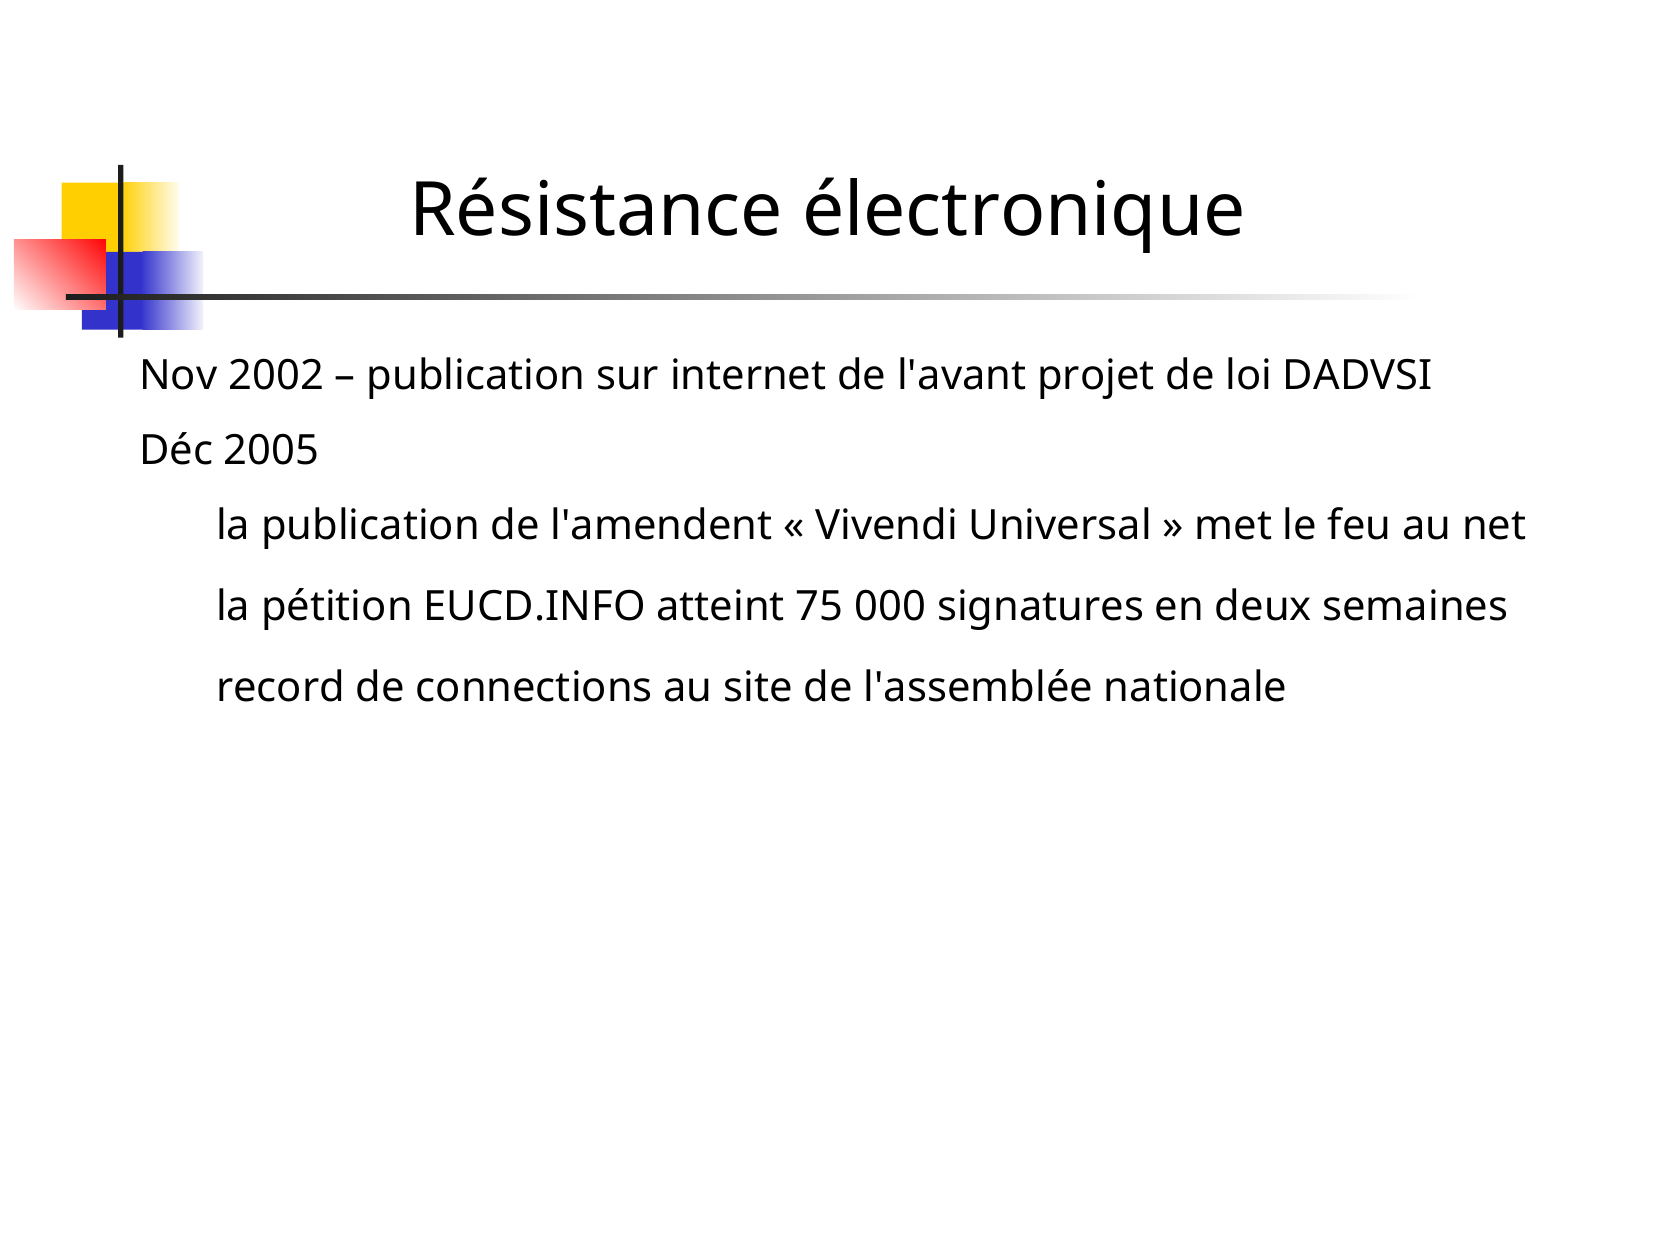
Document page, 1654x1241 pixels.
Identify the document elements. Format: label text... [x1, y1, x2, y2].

list Nov 2002 – publication sur internet de l'avant projet de loi DADVSI Déc 2005 la publication de l'amendent « Vivendi Universal » met le feu au net la pétition EUCD.INFO atteint 75 000 signatures en deux semaines record de connections au site de l'assemblée nationale [121, 344, 1534, 1127]
title Résistance électronique [121, 102, 1534, 311]
